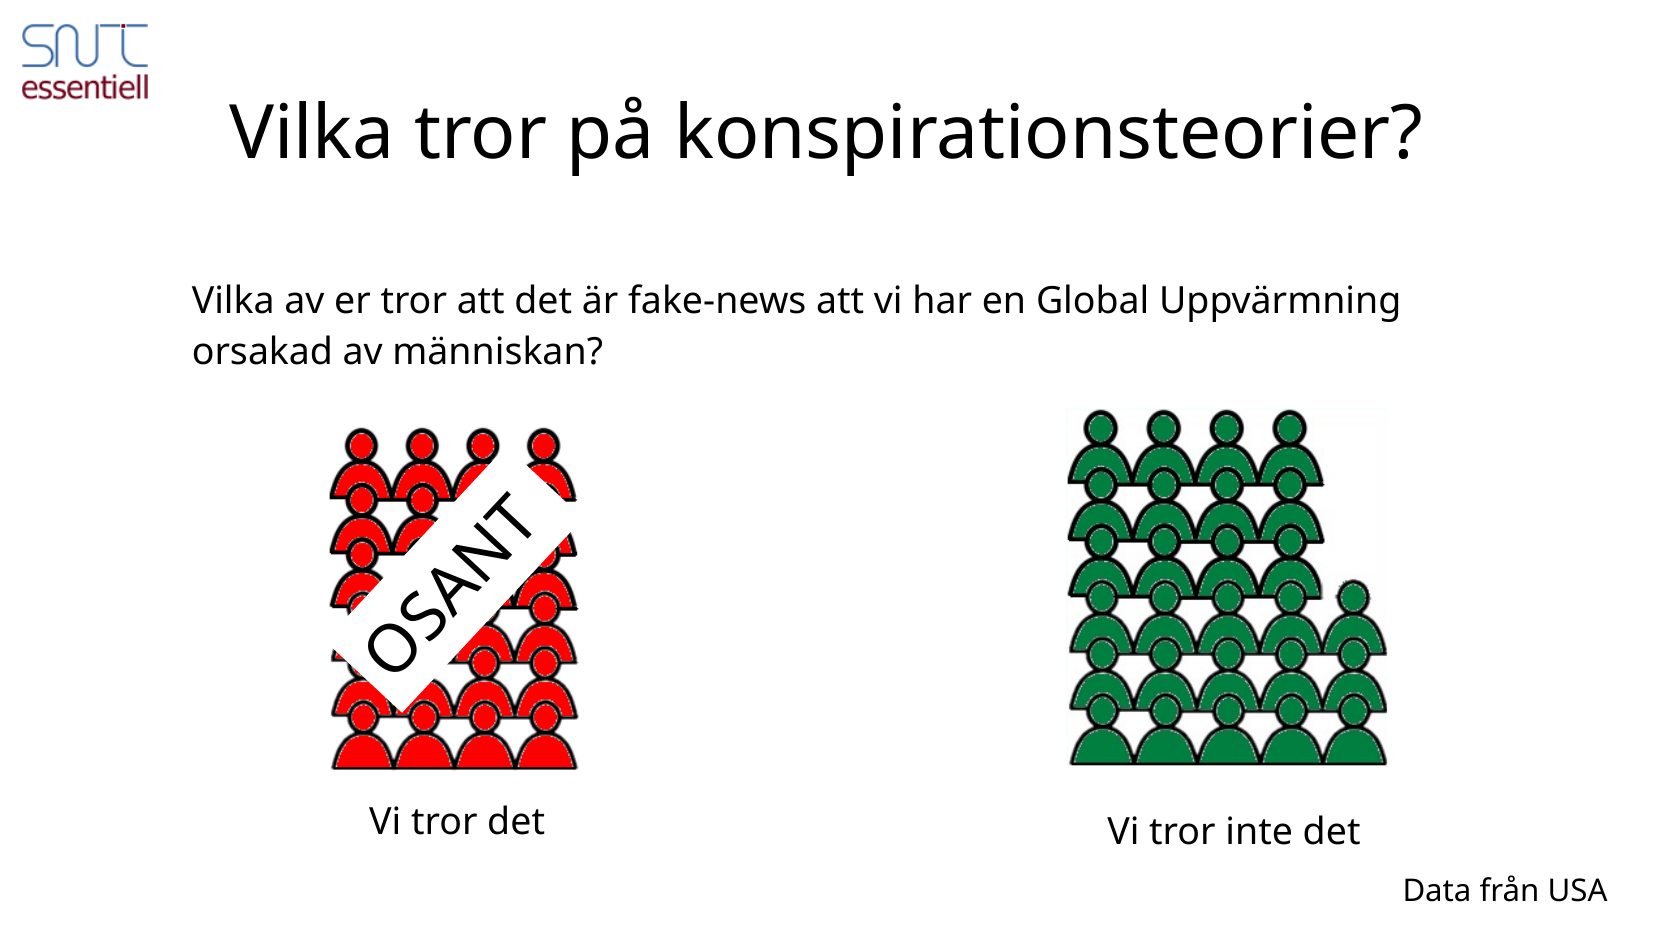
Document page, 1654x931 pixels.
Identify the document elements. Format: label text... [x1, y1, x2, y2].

text_box Data från USA [1387, 860, 1625, 916]
text_box Vi tror det [354, 787, 591, 852]
picture [306, 413, 591, 781]
picture [22, 0, 148, 125]
text_box Vilka av er tror att det är fake-news att vi har en Global Uppvärmning orsakad av människan? [177, 265, 1477, 381]
text_box Vi tror inte det [1092, 797, 1388, 862]
text_box OSANT [324, 446, 579, 709]
picture [1064, 406, 1391, 768]
title Vilka tror på konspirationsteorier? [82, 51, 1571, 207]
